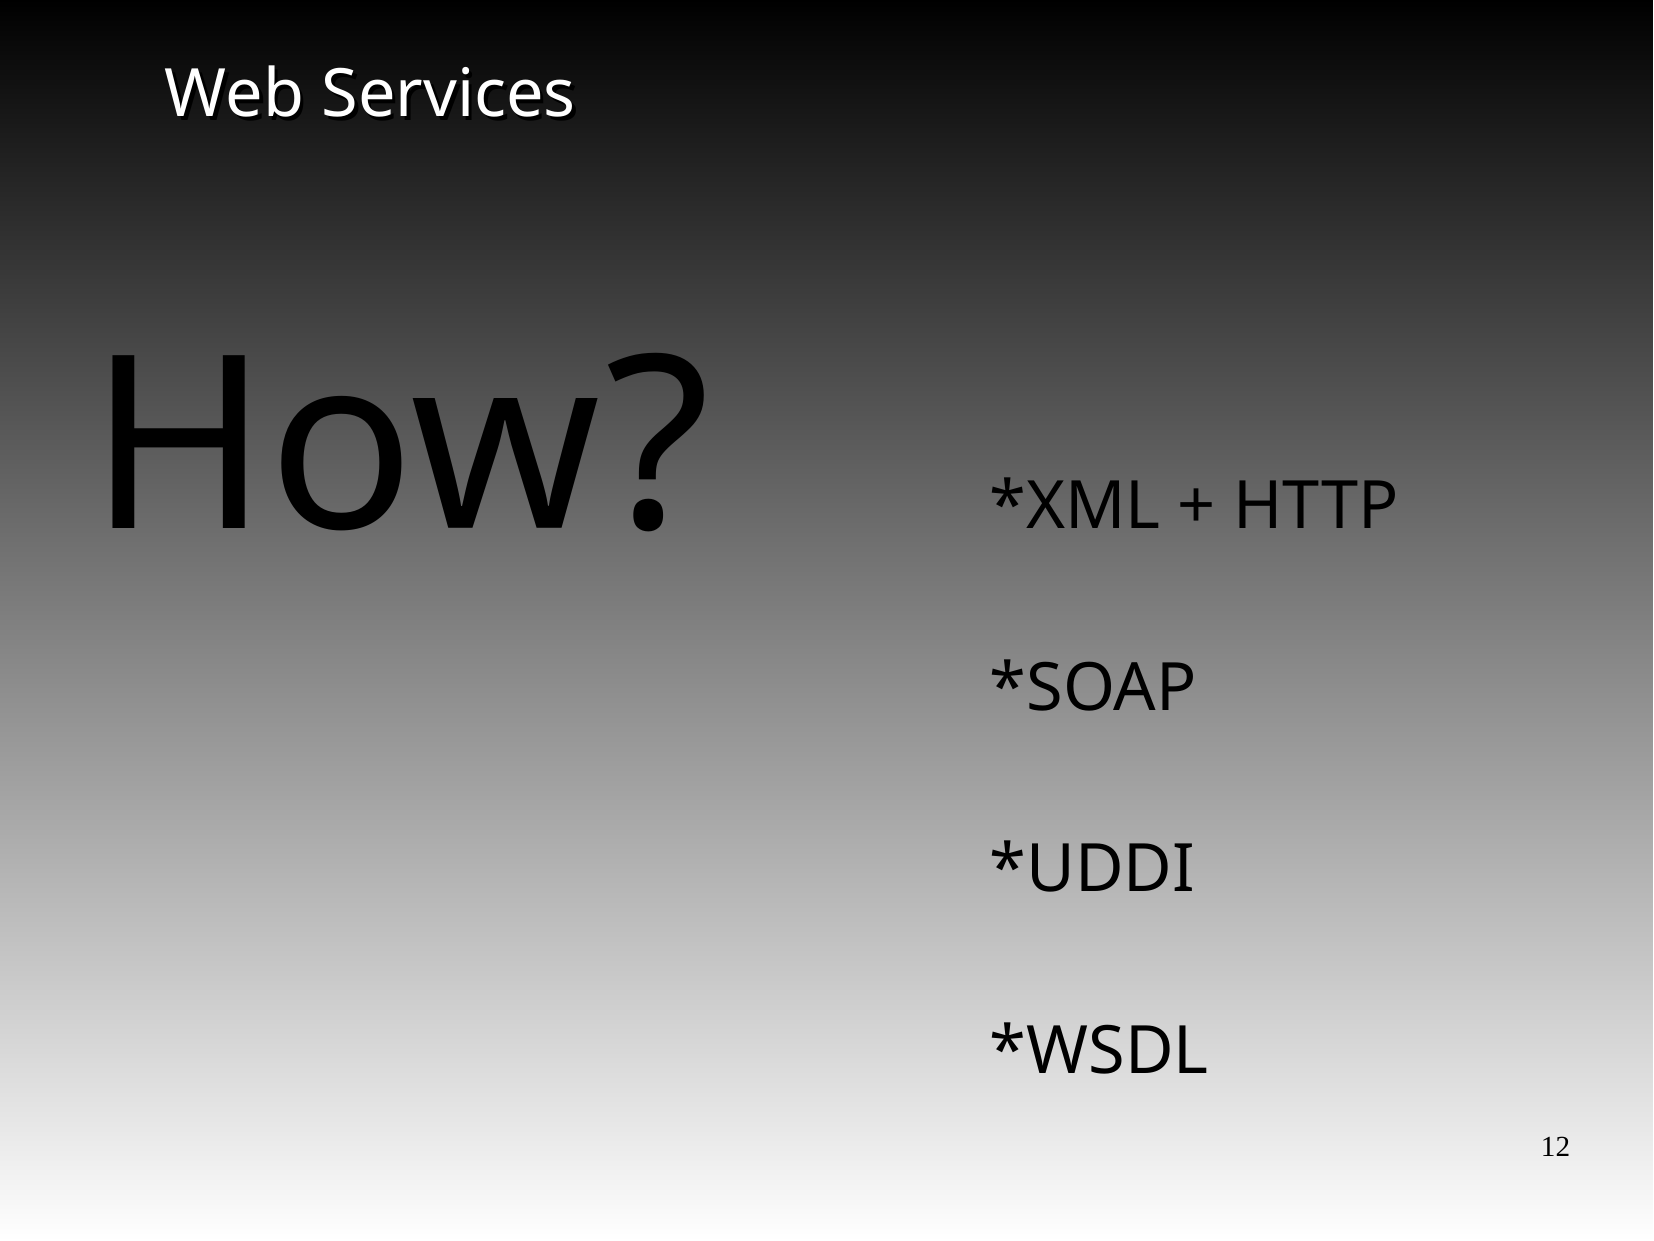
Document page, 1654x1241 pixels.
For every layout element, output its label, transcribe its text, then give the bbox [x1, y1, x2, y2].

text_box How? [75, 262, 745, 668]
text_box *XML + HTTP *SOAP *UDDI *WSDL [975, 450, 1536, 1241]
text_box Web Services [150, 37, 652, 160]
